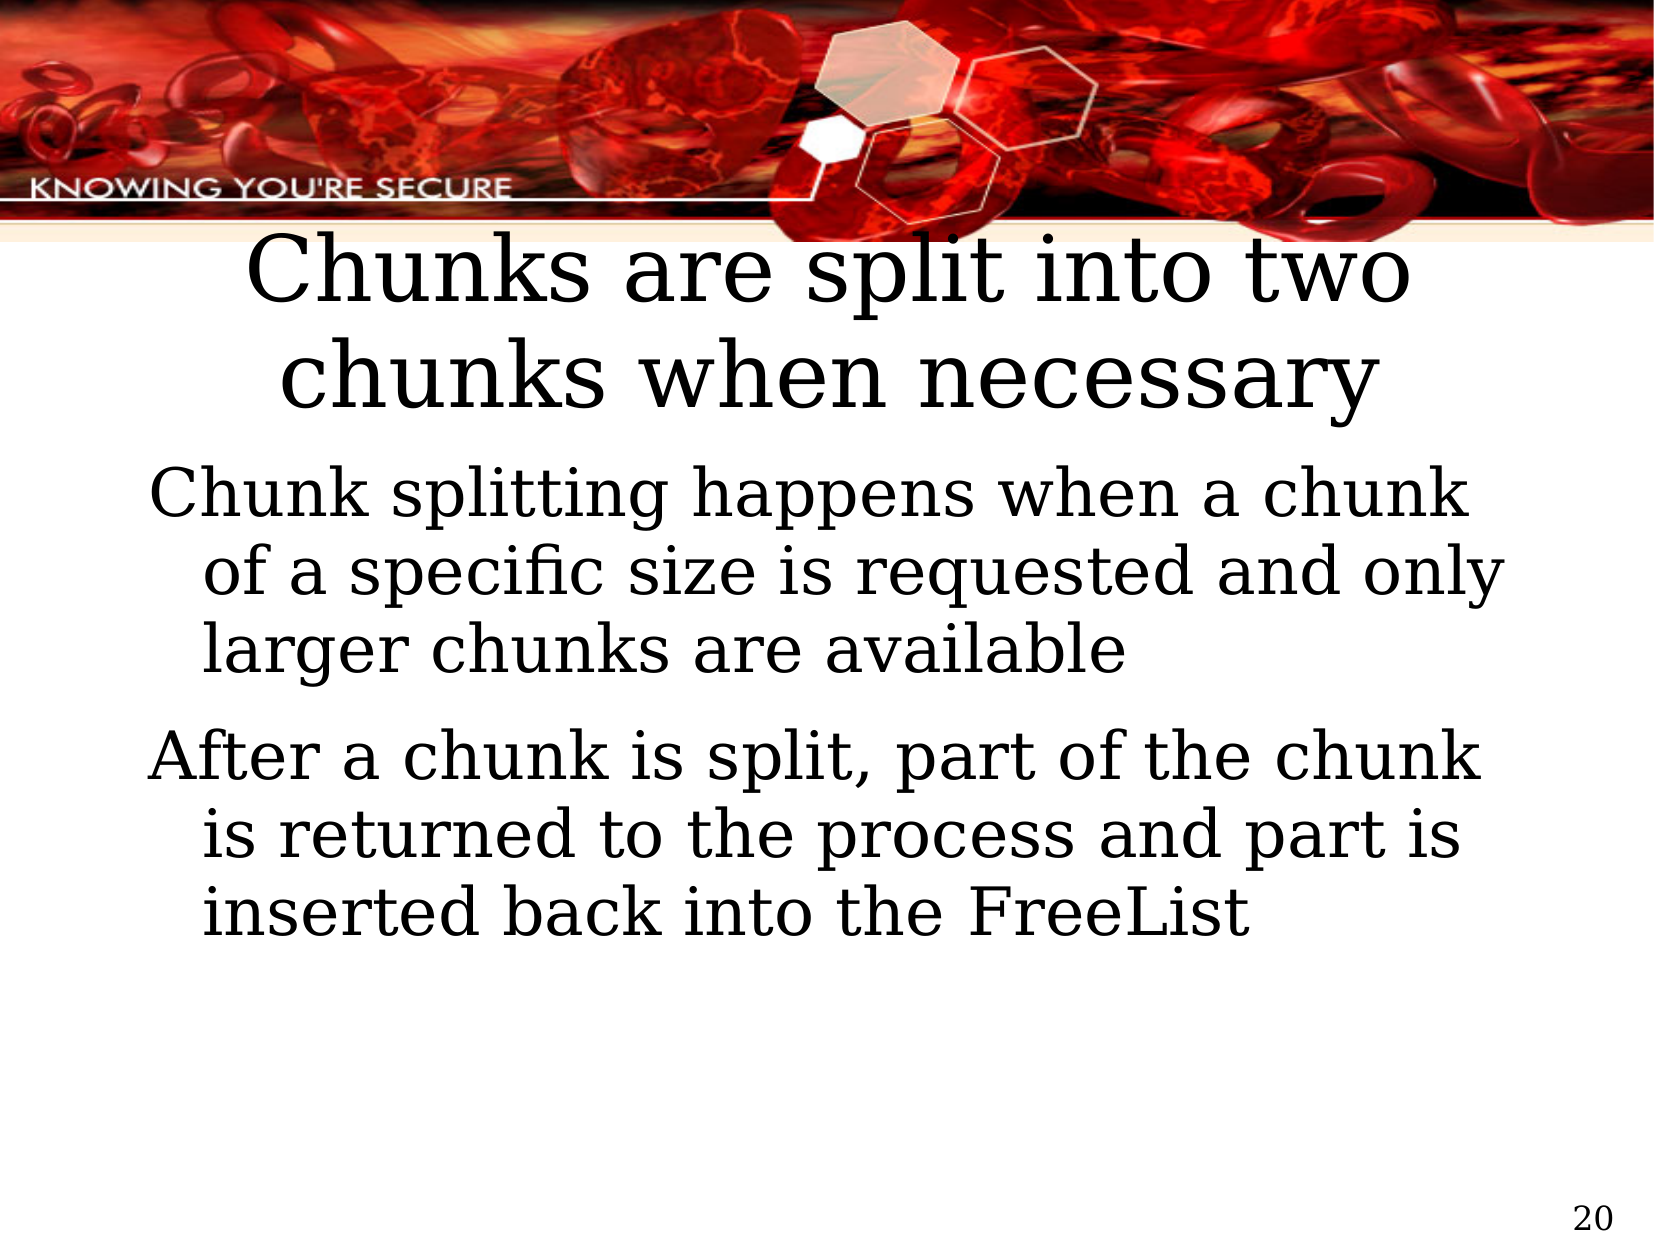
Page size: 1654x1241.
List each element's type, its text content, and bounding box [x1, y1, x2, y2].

picture [0, 0, 1654, 242]
list Chunk splitting happens when a chunk of a specific size is requested and only larger chunks are available After a chunk is split, part of the chunk is returned to the process and part is inserted back into the FreeList [131, 454, 1544, 1189]
title Chunks are split into two chunks when necessary [123, 215, 1536, 430]
